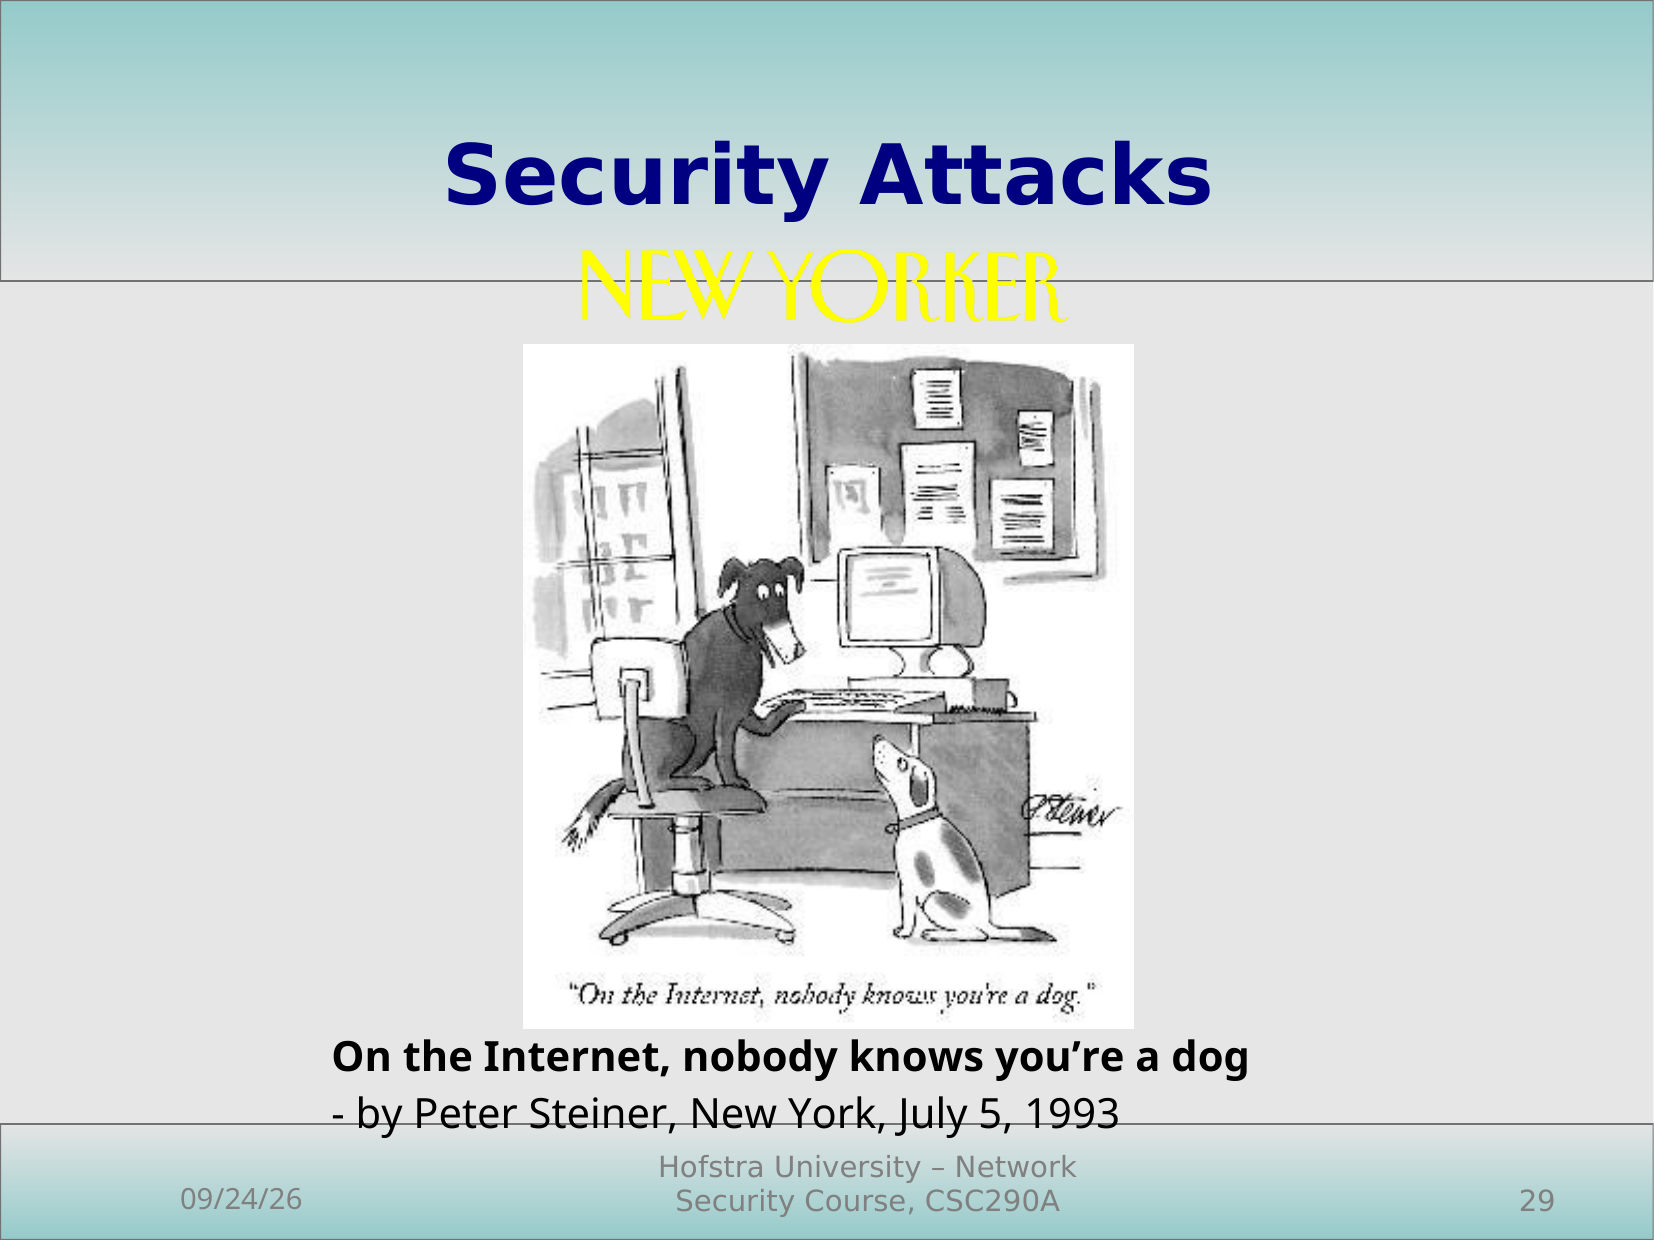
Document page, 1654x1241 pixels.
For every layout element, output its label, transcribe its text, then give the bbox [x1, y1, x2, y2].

title Security Attacks [123, 87, 1534, 233]
picture [523, 344, 1134, 1019]
picture [578, 247, 1073, 325]
text_box On the Internet, nobody knows you’re a dog - by Peter Steiner, New York, July 5, 1993 [316, 1019, 1266, 1149]
